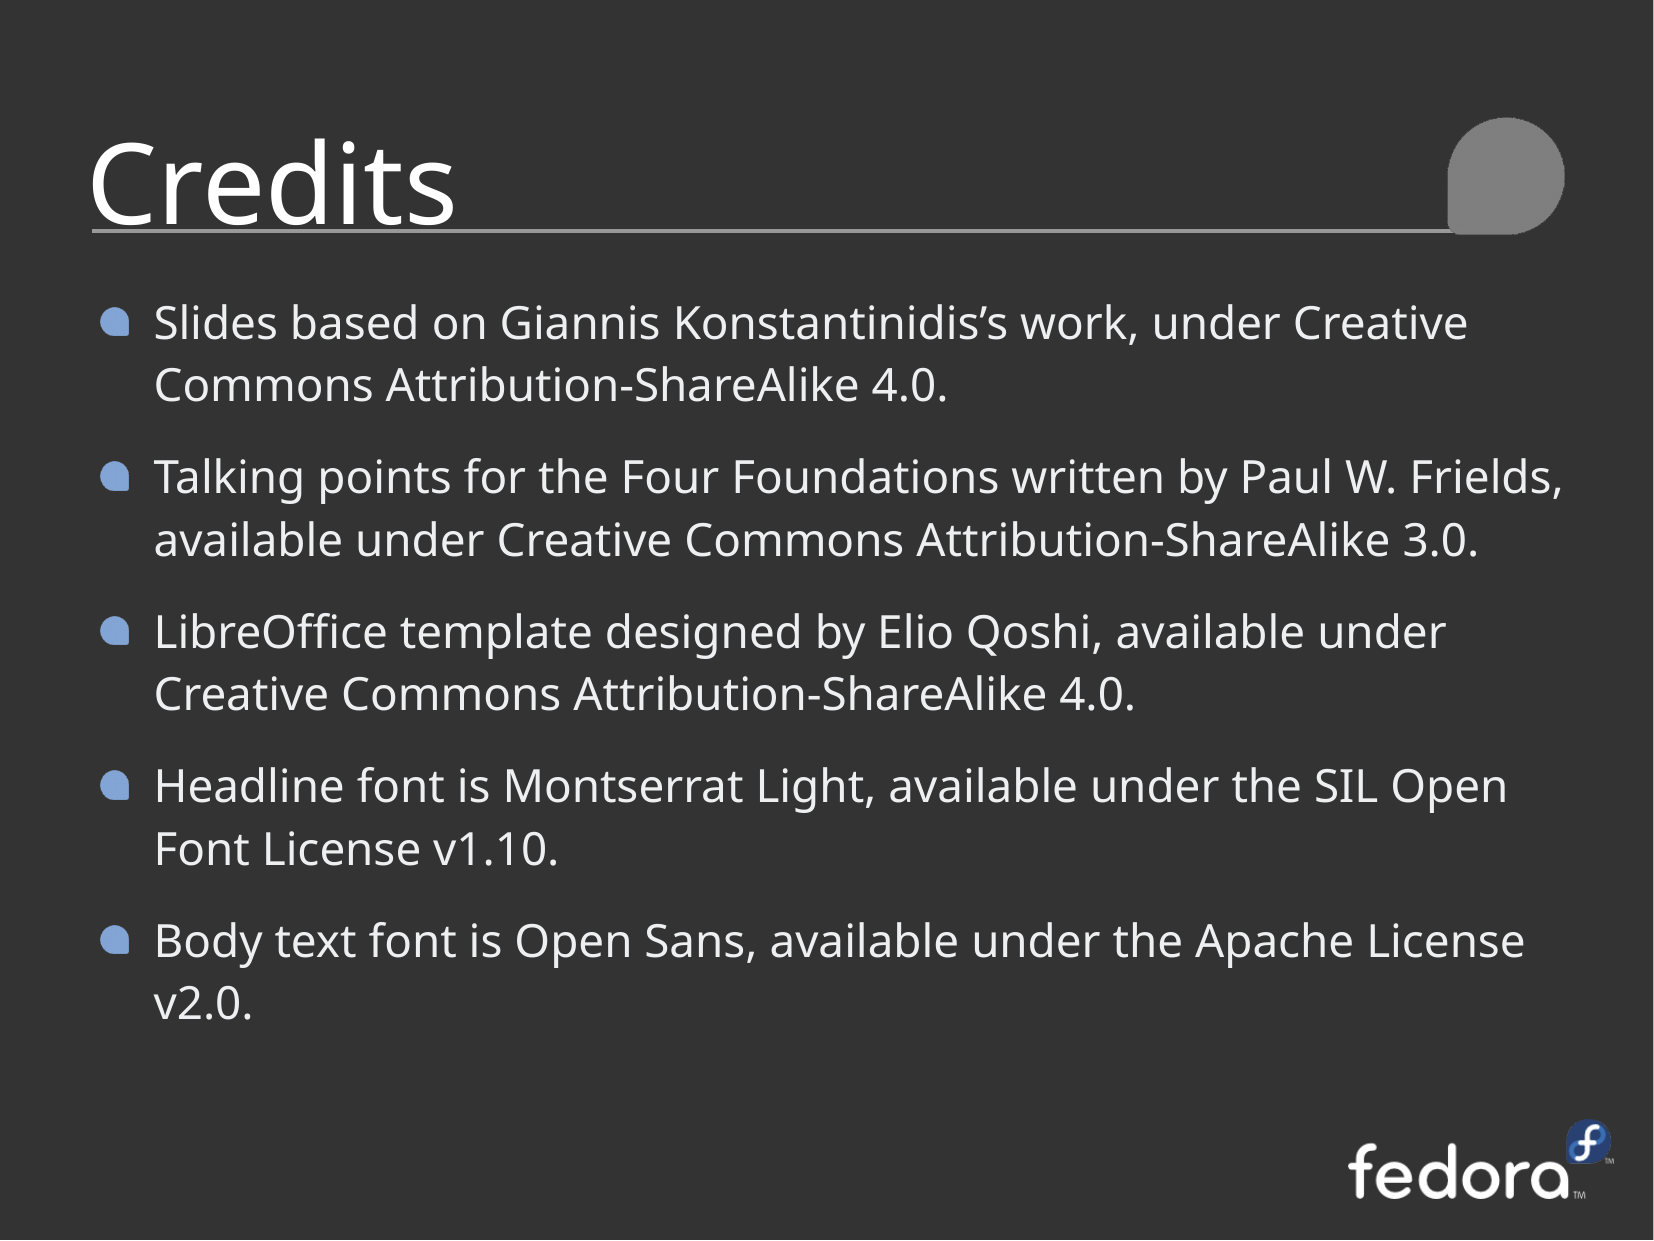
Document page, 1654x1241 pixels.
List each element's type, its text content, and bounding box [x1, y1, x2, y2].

title Credits [86, 111, 1575, 250]
picture [1348, 1119, 1614, 1199]
list Slides based on Giannis Konstantinidis’s work, under Creative Commons Attribution-ShareAlike 4.0. Talking points for the Four Foundations written by Paul W. Frields, available under Creative Commons Attribution-ShareAlike 3.0. LibreOffice template designed by Elio Qoshi, available under Creative Commons Attribution-ShareAlike 4.0. Headline font is Montserrat Light, available under the SIL Open Font License v1.10. Body text font is Open Sans, available under the Apache License v2.0. [82, 290, 1571, 1010]
